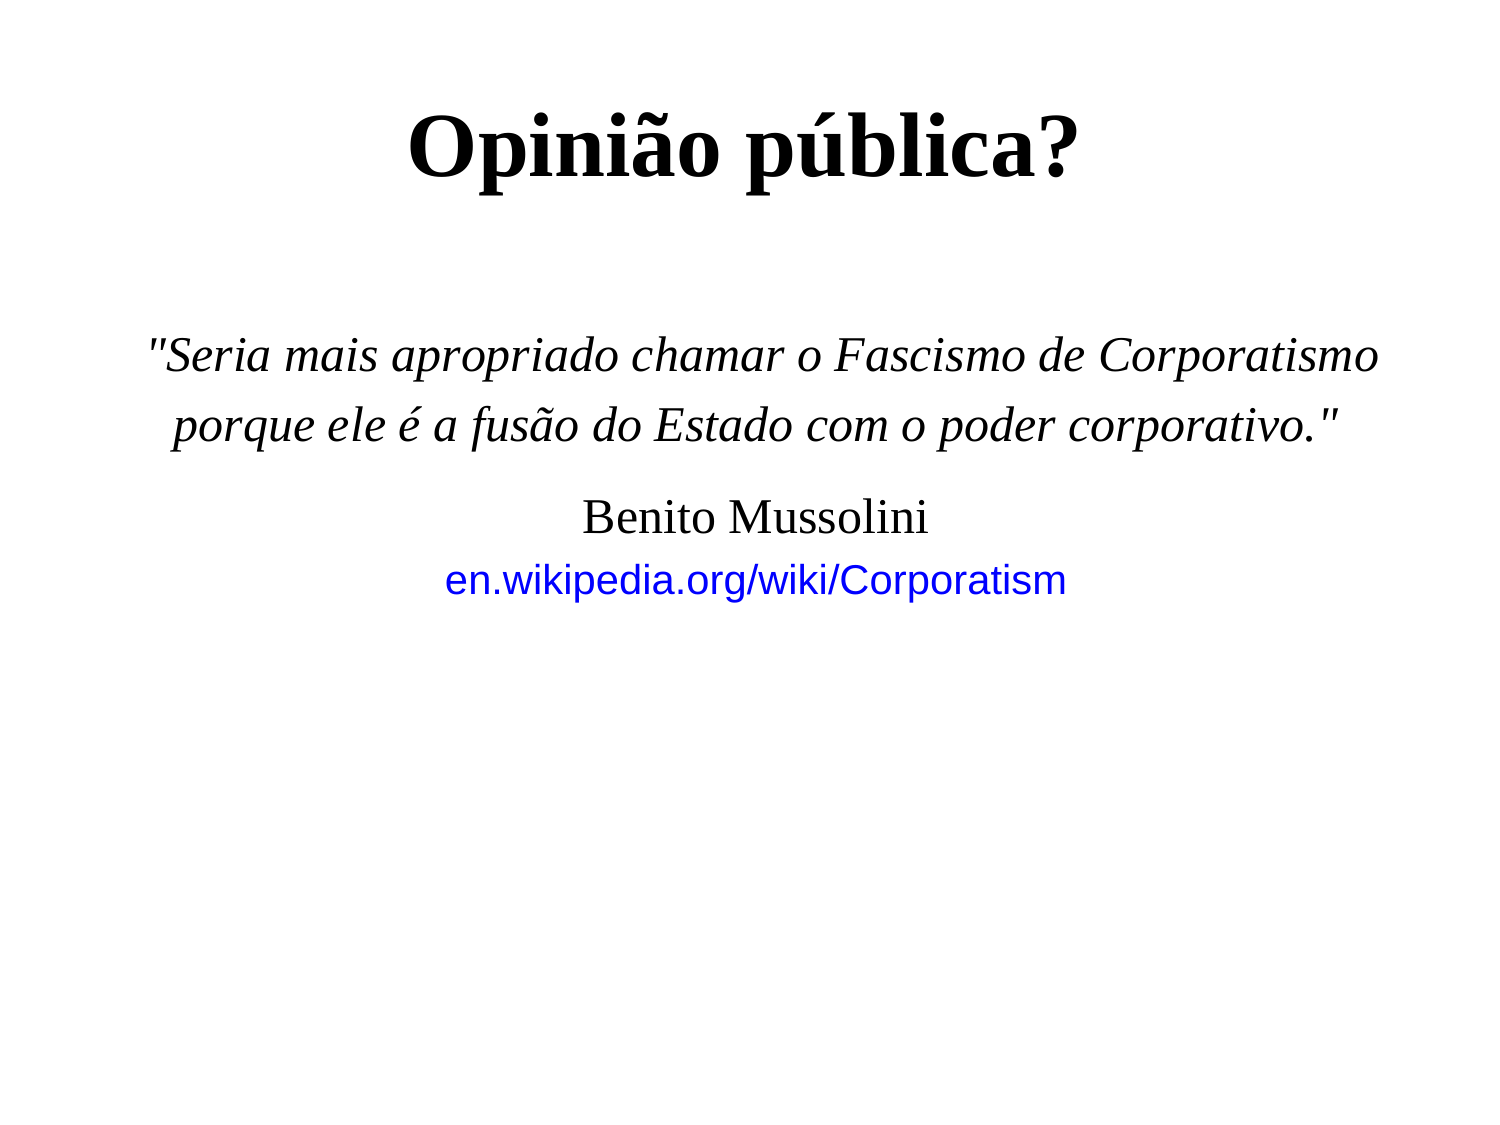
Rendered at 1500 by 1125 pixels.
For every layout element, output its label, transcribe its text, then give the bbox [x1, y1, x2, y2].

text_box "Seria mais apropriado chamar o Fascismo de Corporatismo porque ele é a fusão do Estado com o poder corporativo." Benito Mussolini en.wikipedia.org/wiki/Corporatism [91, 229, 1421, 599]
title Opinião pública? [20, 62, 1469, 223]
